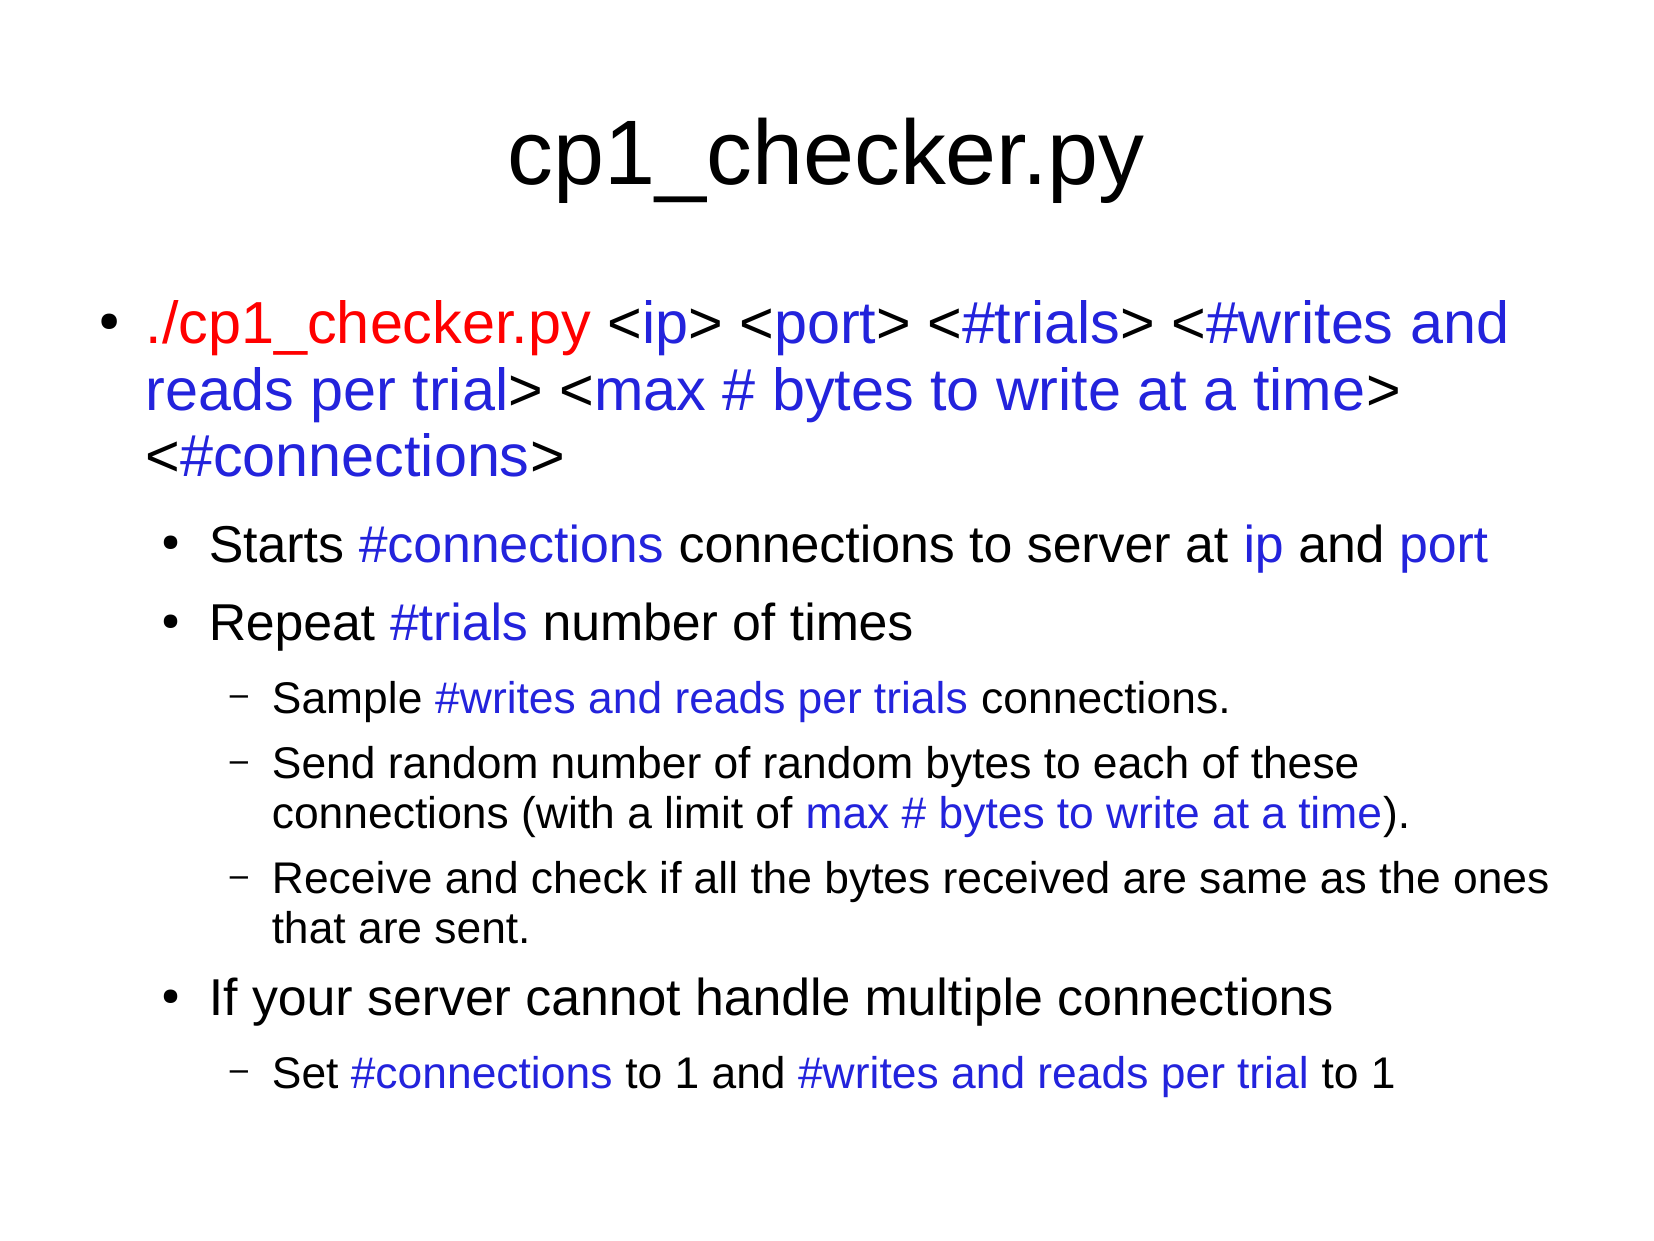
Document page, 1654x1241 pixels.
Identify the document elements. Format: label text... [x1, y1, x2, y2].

list ./cp1_checker.py <ip> <port> <#trials> <#writes and reads per trial> <max # bytes to write at a time> <#connections> Starts #connections connections to server at ip and port Repeat #trials number of times Sample #writes and reads per trials connections. Send random number of random bytes to each of these connections (with a limit of max # bytes to write at a time). Receive and check if all the bytes received are same as the ones that are sent. If your server cannot handle multiple connections Set #connections to 1 and #writes and reads per trial to 1 [82, 290, 1571, 1109]
title cp1_checker.py [82, 56, 1571, 250]
